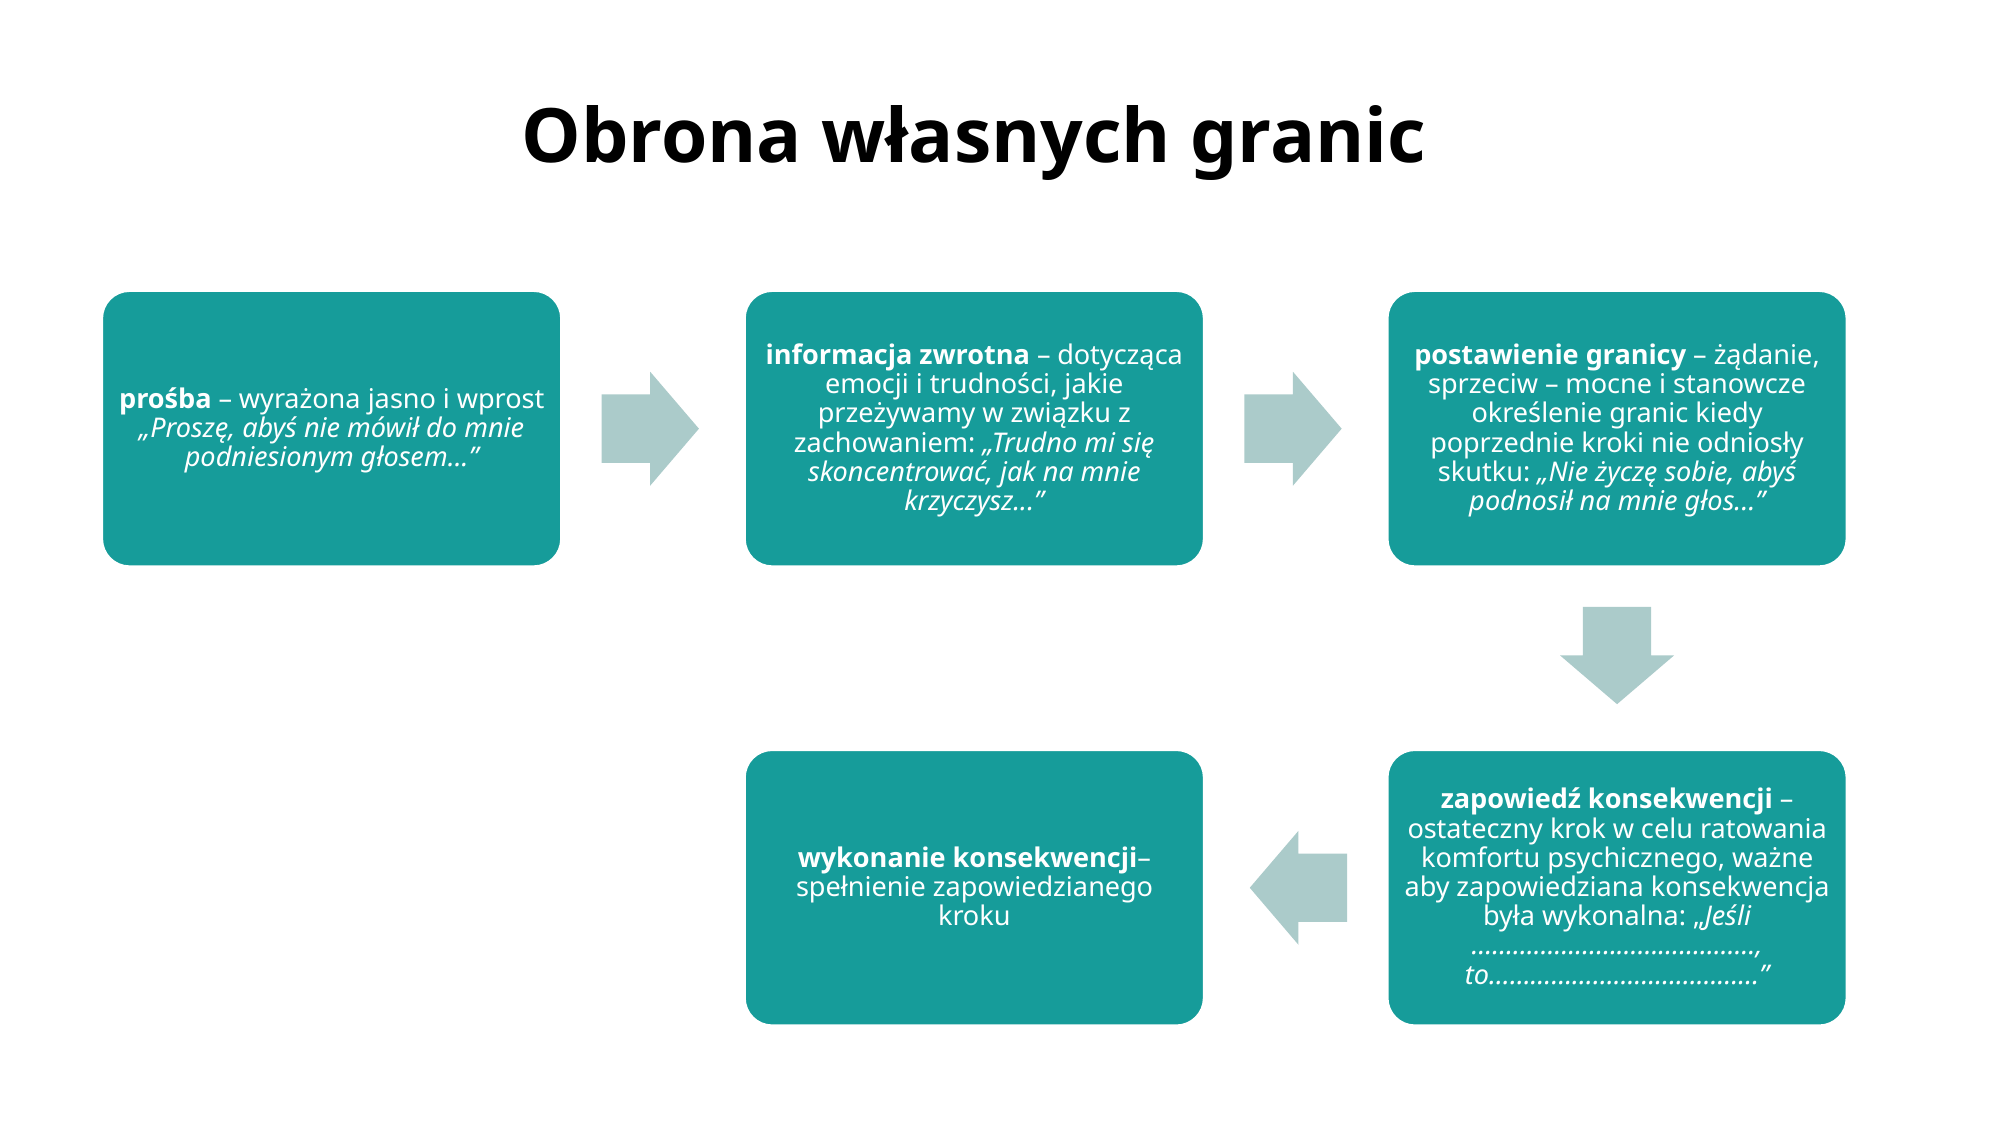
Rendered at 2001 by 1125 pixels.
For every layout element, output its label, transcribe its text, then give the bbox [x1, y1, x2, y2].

text_box wykonanie konsekwencji– spełnienie zapowiedzianego kroku [744, 750, 1204, 1026]
text_box zapowiedź konsekwencji – ostateczny krok w celu ratowania komfortu psychicznego, ważne aby zapowiedziana konsekwencja była wykonalna: „Jeśli ………………………………….., to………………………………...” [1387, 750, 1847, 1026]
text_box informacja zwrotna – dotycząca emocji i trudności, jakie przeżywamy w związku z zachowaniem: „Trudno mi się skoncentrować, jak na mnie krzyczysz...” [744, 290, 1204, 567]
text_box postawienie granicy – żądanie, sprzeciw – mocne i stanowcze określenie granic kiedy poprzednie kroki nie odniosły skutku: „Nie życzę sobie, abyś podnosił na mnie głos...” [1387, 290, 1847, 567]
text_box [1244, 371, 1342, 486]
text_box [1560, 606, 1675, 705]
text_box [601, 371, 699, 486]
text_box prośba – wyrażona jasno i wprost „Proszę, abyś nie mówił do mnie podniesionym głosem...” [102, 290, 562, 567]
text_box [1249, 830, 1348, 945]
title Obrona własnych granic [100, 90, 1849, 276]
